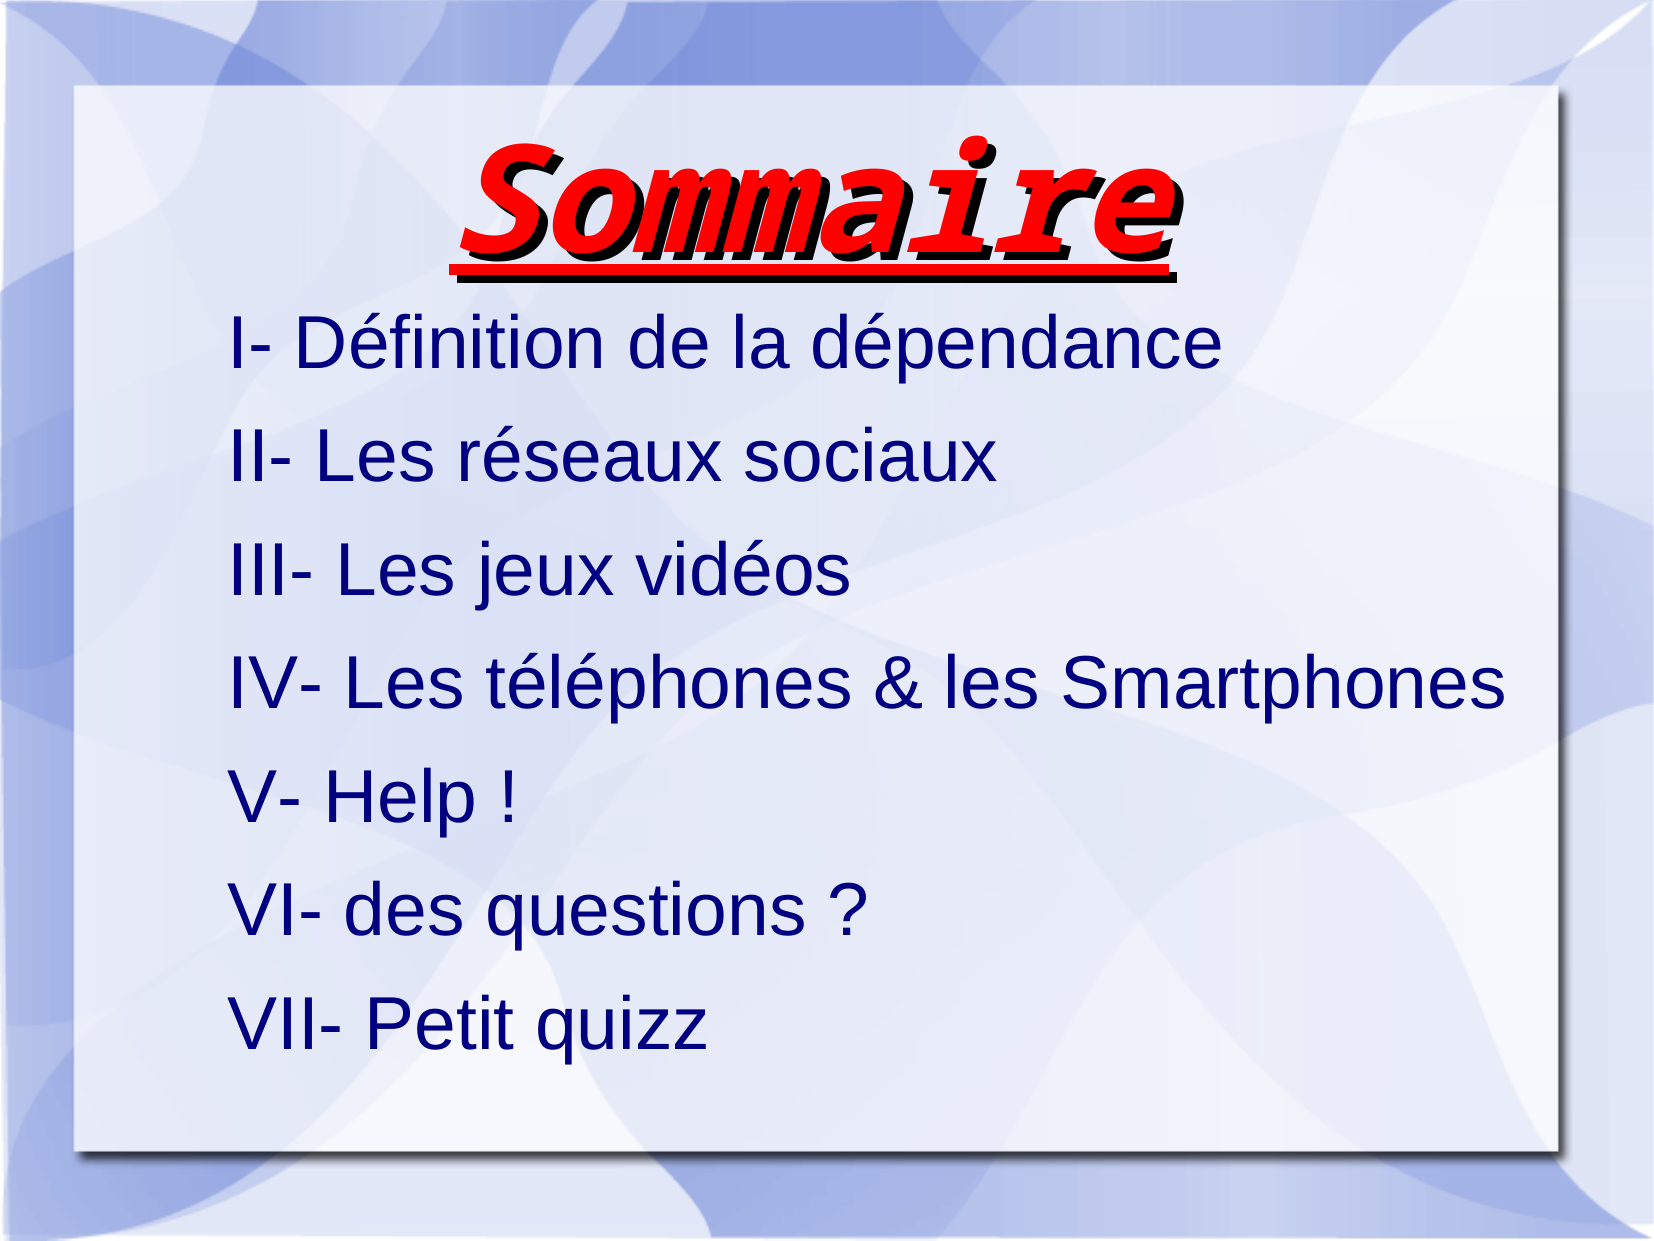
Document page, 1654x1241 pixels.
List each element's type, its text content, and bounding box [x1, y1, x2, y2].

picture [0, 0, 1654, 1241]
title Sommaire [82, 90, 1536, 298]
list I- Définition de la dépendance II- Les réseaux sociaux III- Les jeux vidéos IV- Les téléphones & les Smartphones V- Help ! VI- des questions ? VII- Petit quizz [156, 215, 1515, 1066]
